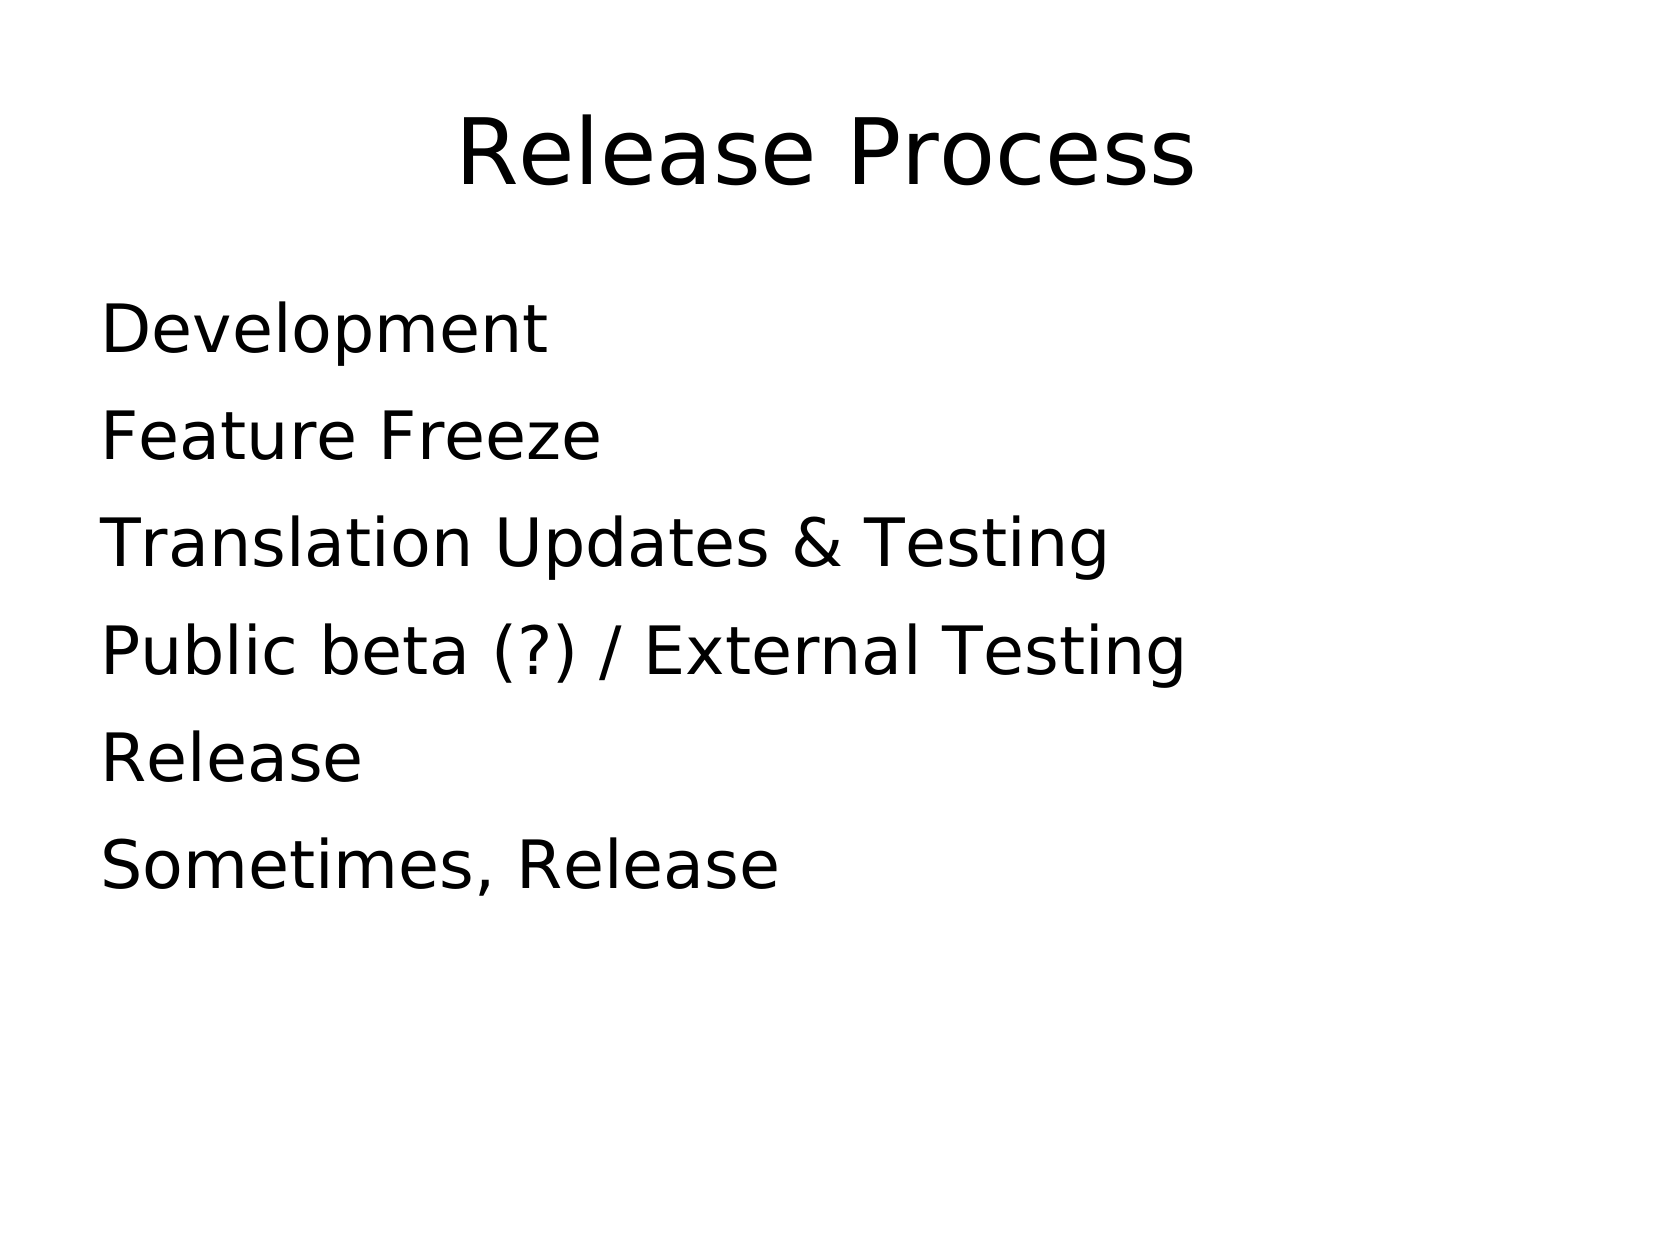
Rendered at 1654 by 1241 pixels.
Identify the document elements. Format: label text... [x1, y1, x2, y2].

title Release Process [82, 56, 1571, 250]
list Development Feature Freeze Translation Updates & Testing Public beta (?) / External Testing Release Sometimes, Release [82, 290, 1571, 1094]
